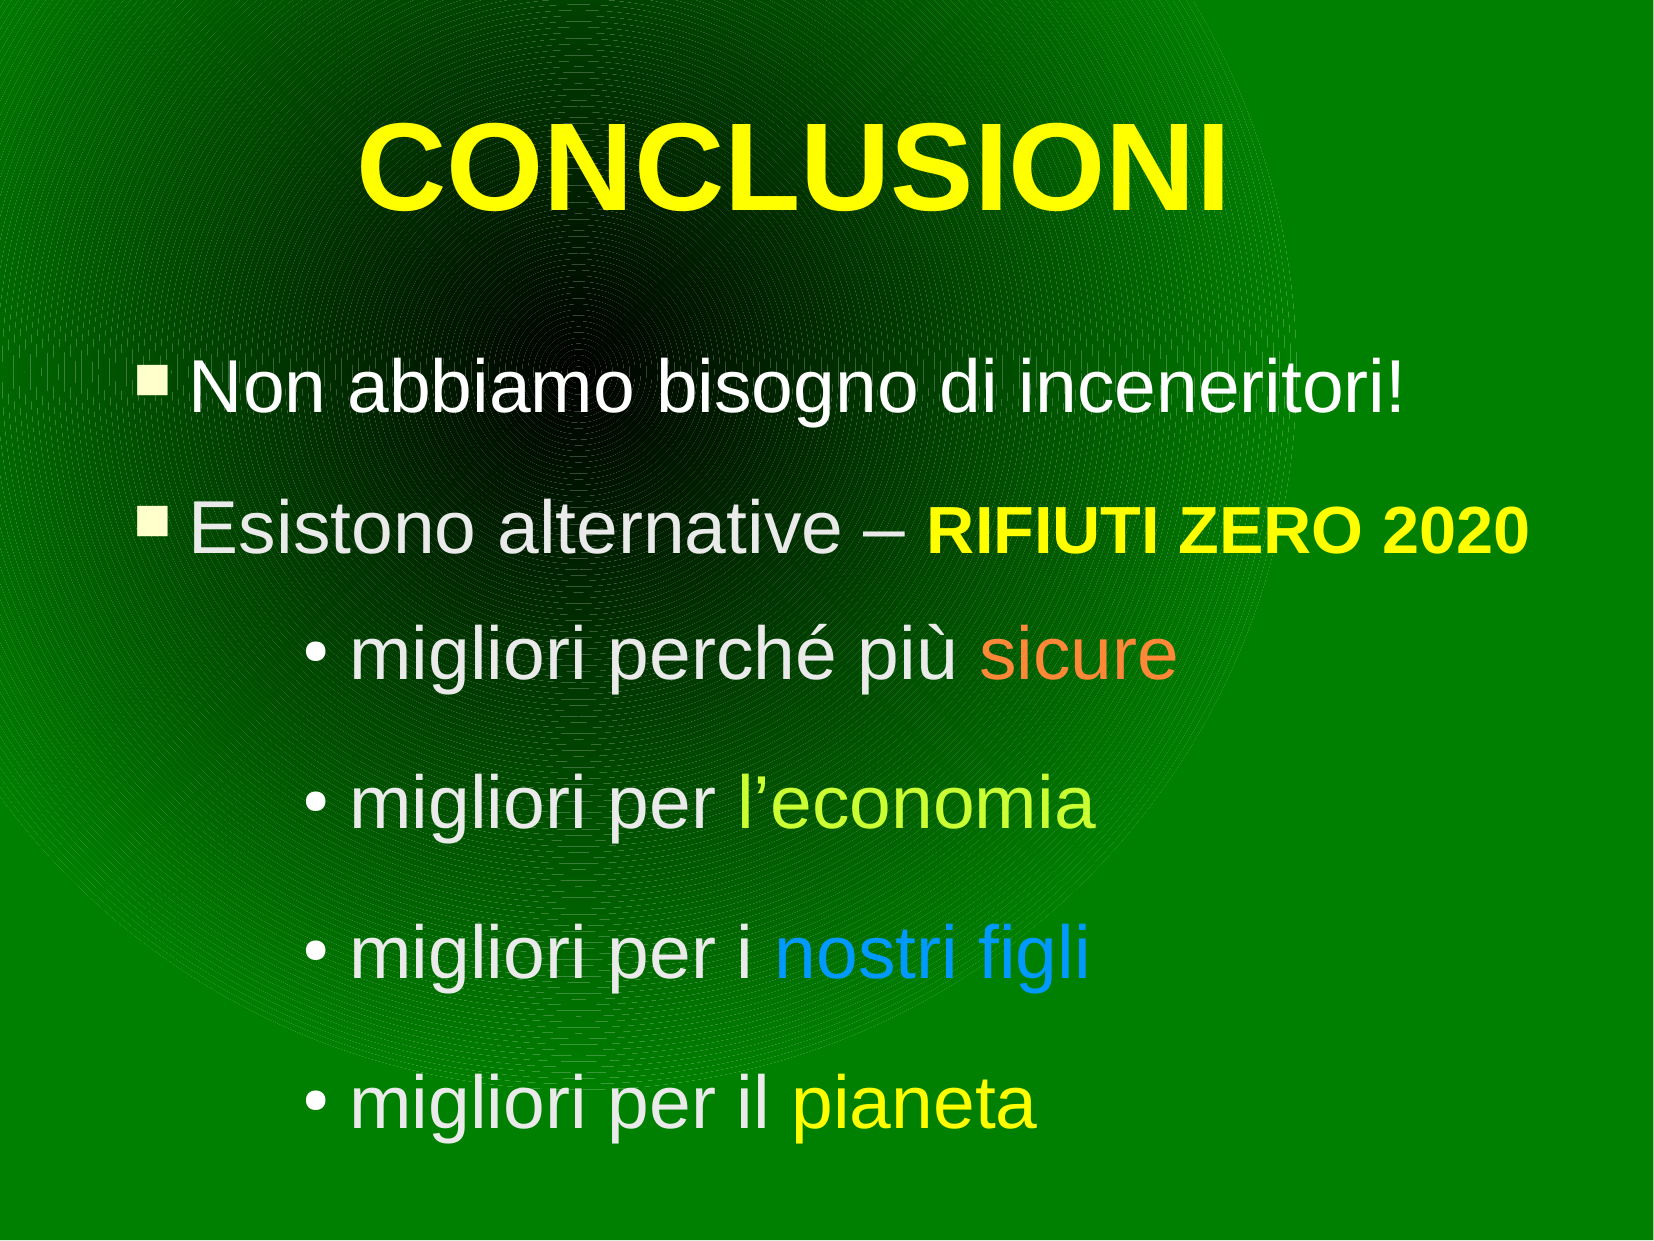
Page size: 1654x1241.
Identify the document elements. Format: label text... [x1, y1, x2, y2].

title CONCLUSIONI [174, 87, 1413, 248]
list Non abbiamo bisogno di inceneritori! Esistono alternative – RIFIUTI ZERO 2020 migliori perché più sicure migliori per l’economia migliori per i nostri figli migliori per il pianeta [118, 295, 1595, 1192]
